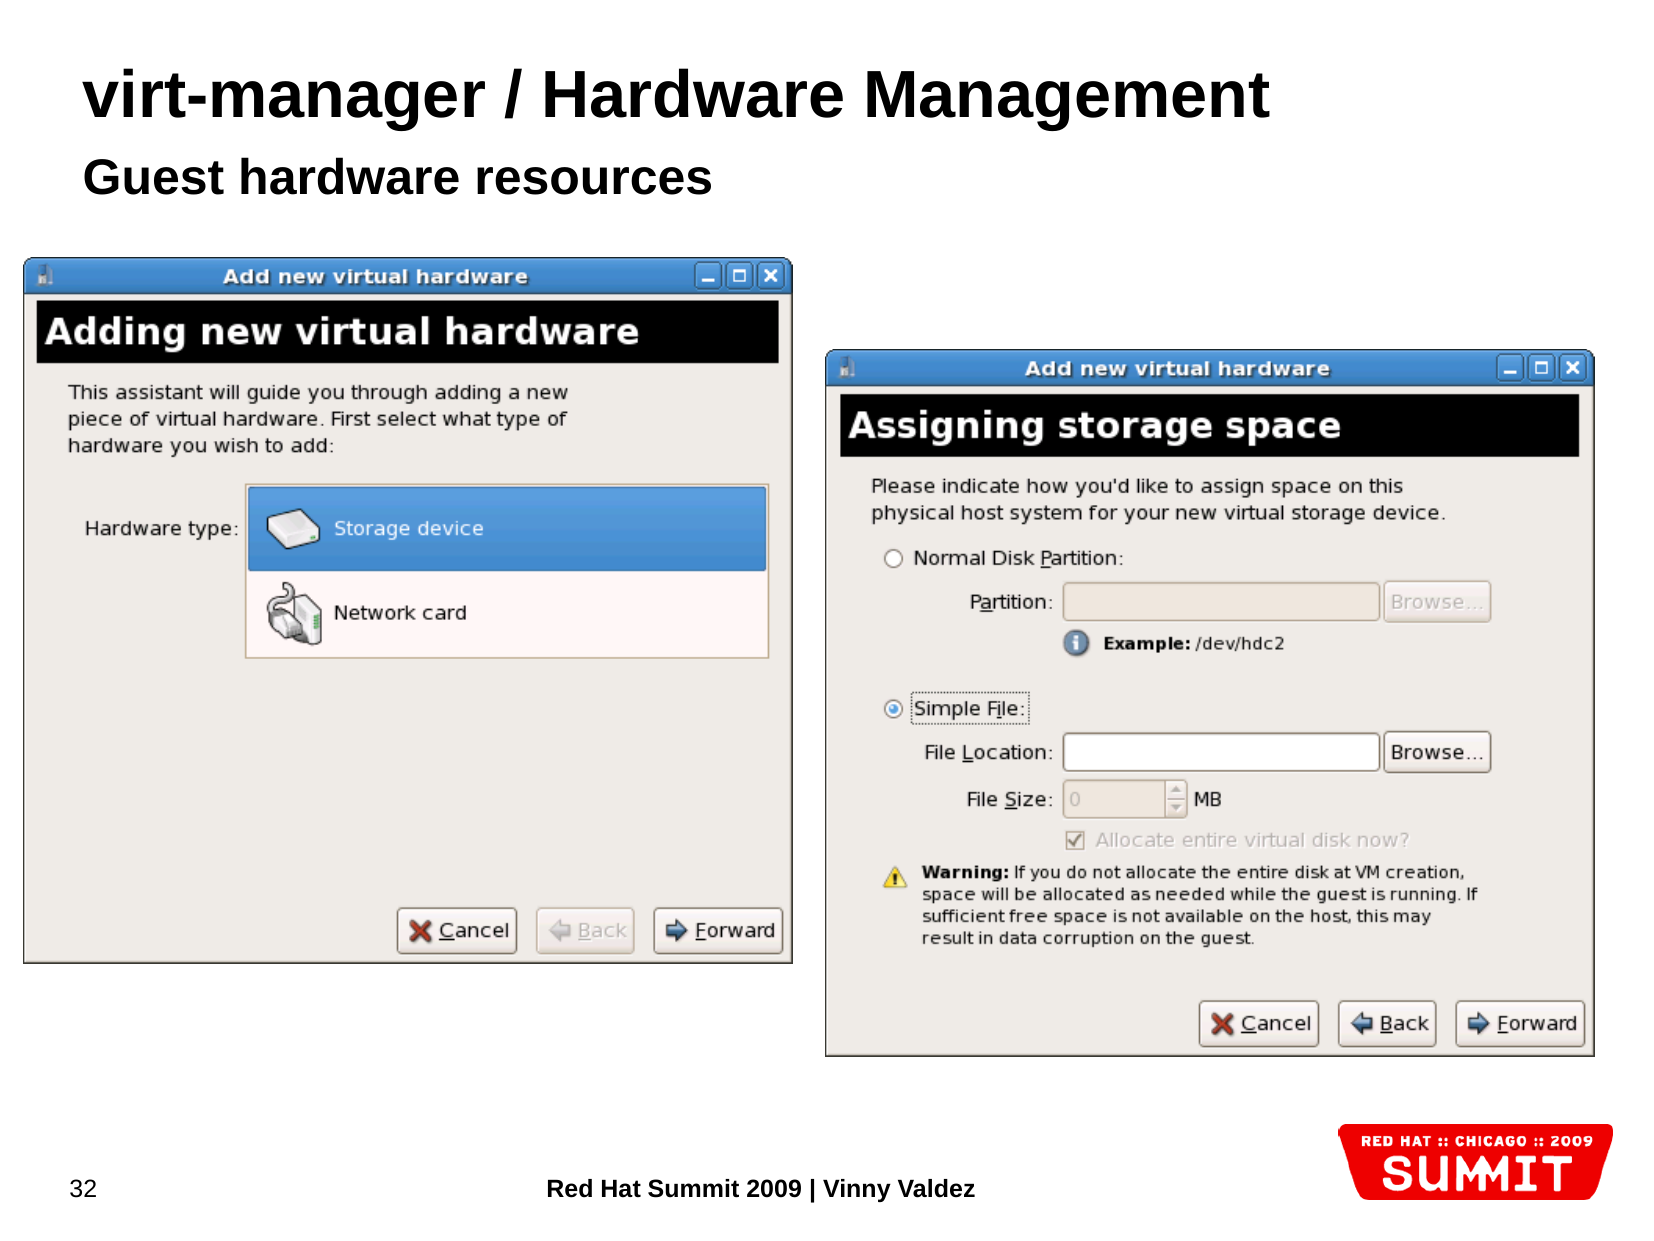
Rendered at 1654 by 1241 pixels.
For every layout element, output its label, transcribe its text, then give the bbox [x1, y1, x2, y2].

picture [23, 257, 793, 964]
title virt-manager / Hardware Management Guest hardware resources [82, 37, 1571, 226]
picture [825, 349, 1595, 1057]
picture [1338, 1124, 1613, 1200]
